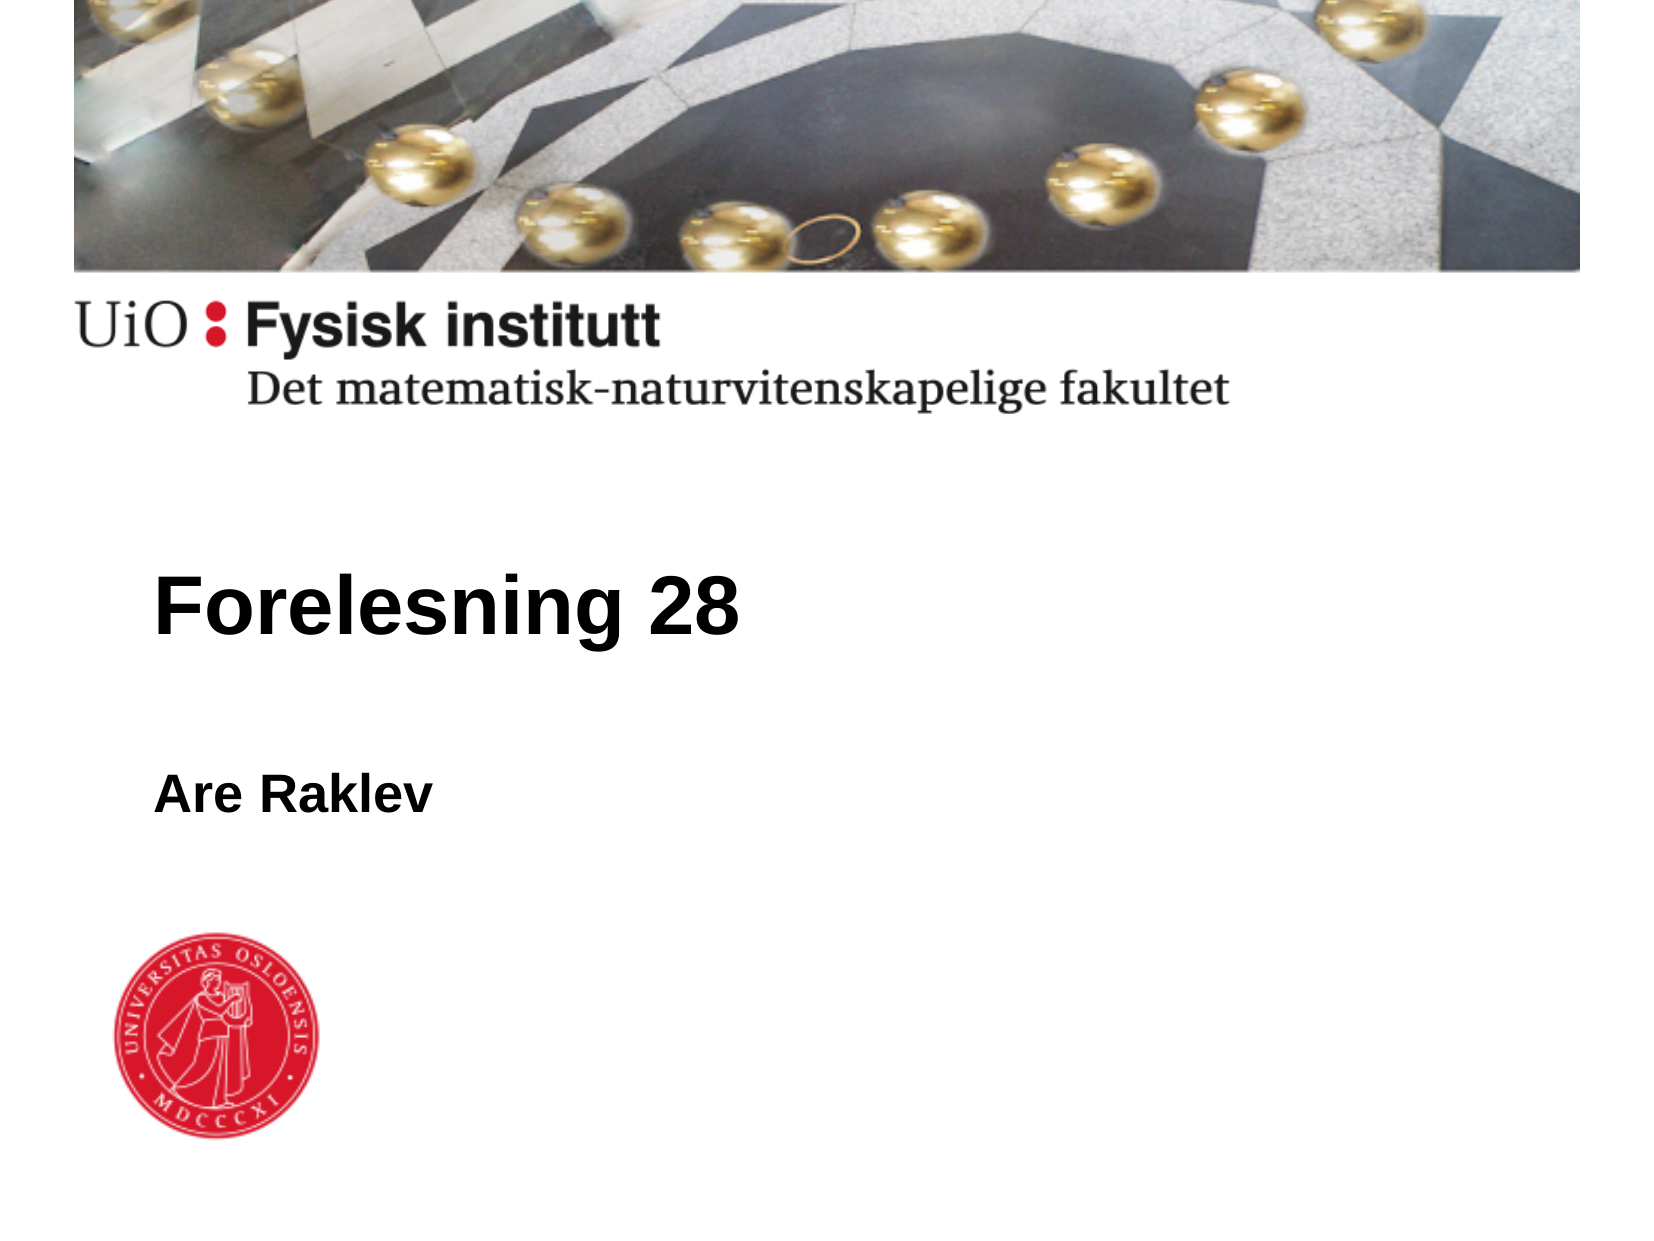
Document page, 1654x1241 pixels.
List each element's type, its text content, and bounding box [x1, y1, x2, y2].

picture [74, 0, 1580, 280]
picture [109, 927, 326, 1147]
title Are Raklev [153, 725, 1500, 862]
picture [72, 292, 1238, 420]
subtitle Forelesning 28 [153, 545, 1418, 666]
